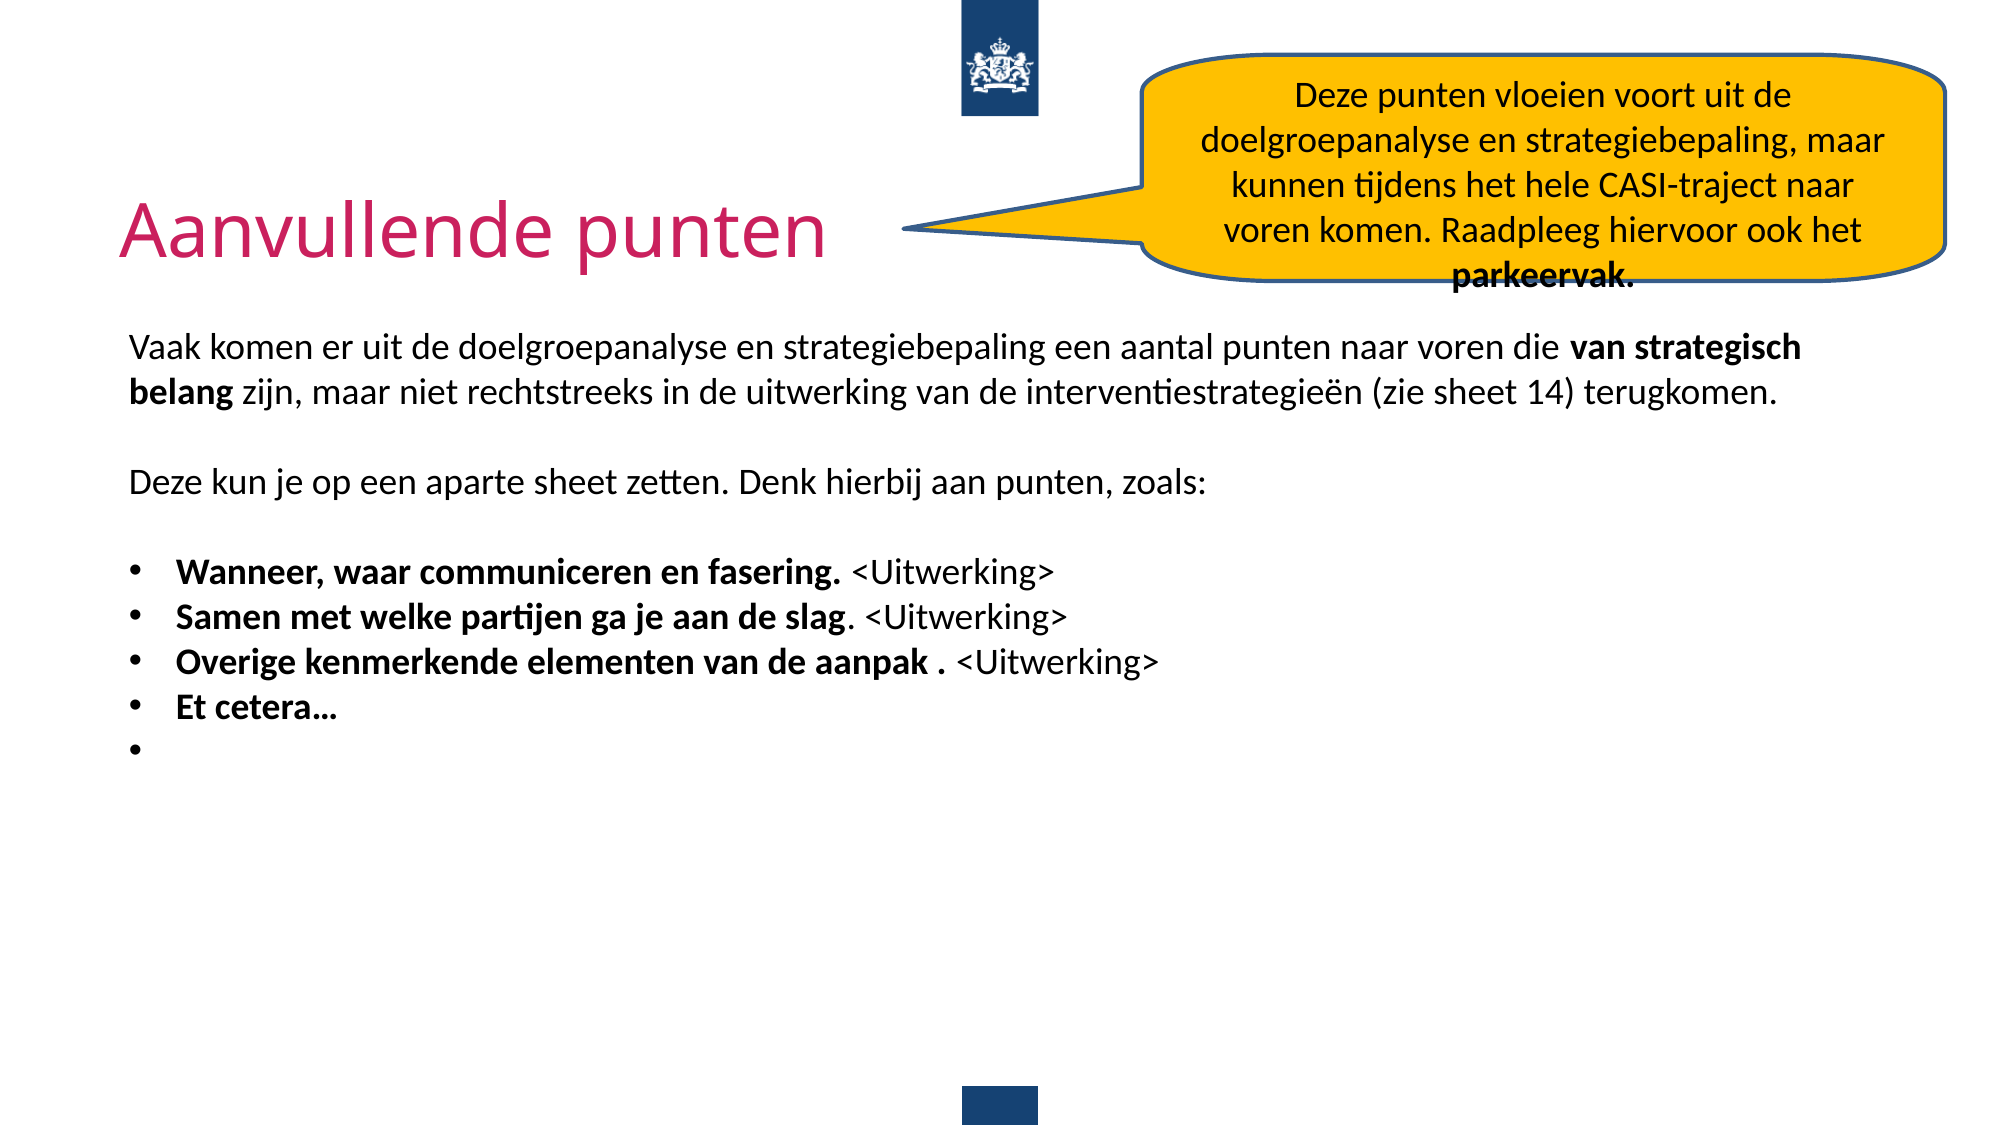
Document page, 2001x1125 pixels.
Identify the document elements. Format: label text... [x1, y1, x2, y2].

text_box Deze punten vloeien voort uit de doelgroepanalyse en strategiebepaling, maar kunnen tijdens het hele CASI-traject naar voren komen. Raadpleeg hiervoor ook het parkeervak. [903, 54, 1946, 282]
text_box Vaak komen er uit de doelgroepanalyse en strategiebepaling een aantal punten naar voren die van strategisch belang zijn, maar niet rechtstreeks in de uitwerking van de interventiestrategieën (zie sheet 14) terugkomen. Deze kun je op een aparte sheet zetten. Denk hierbij aan punten, zoals: Wanneer, waar communiceren en fasering. <Uitwerking> Samen met welke partijen ga je aan de slag. <Uitwerking> Overige kenmerkende elementen van de aanpak . <Uitwerking> Et cetera… [114, 314, 1851, 1023]
text_box Aanvullende punten [104, 125, 1243, 281]
text_box Aanvullende punten [1843, 273, 1897, 281]
